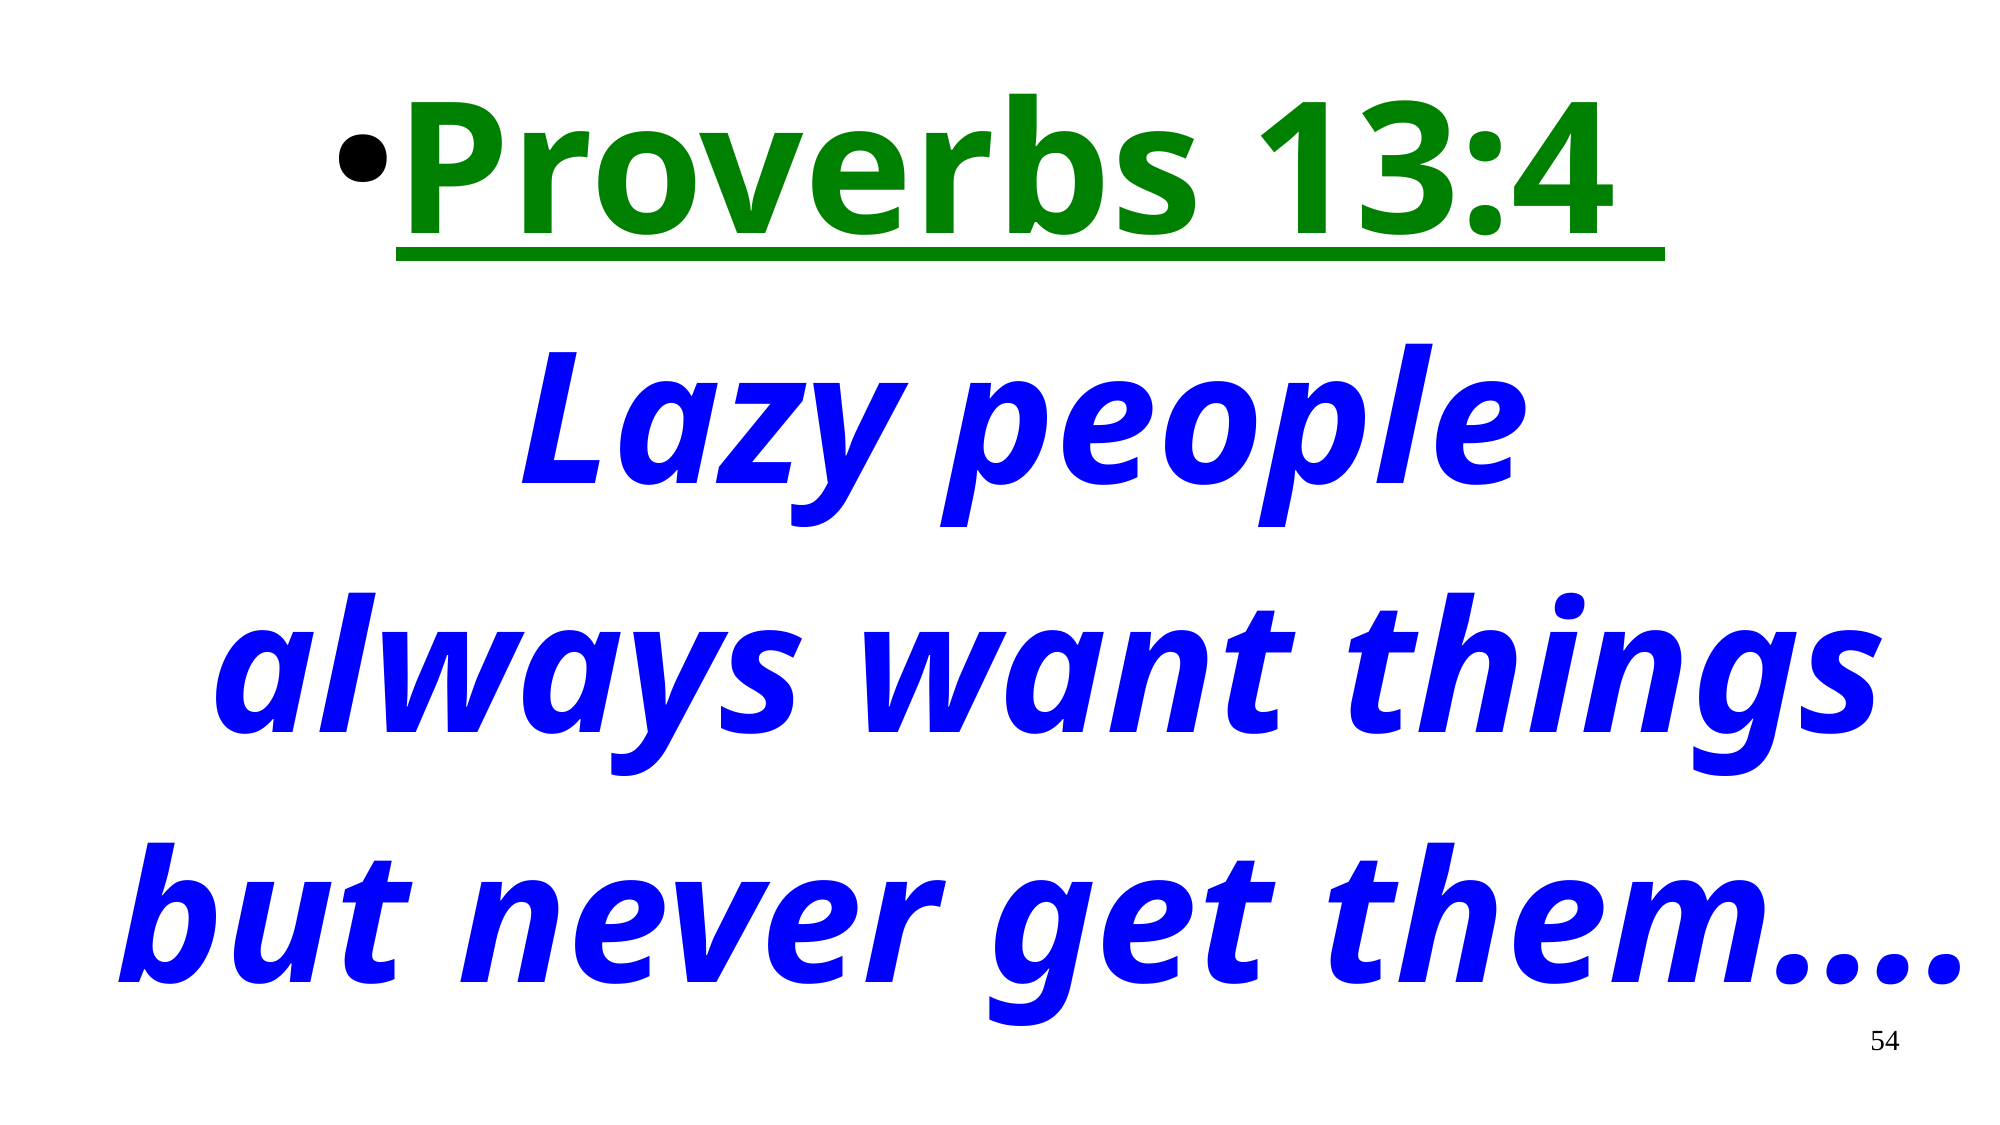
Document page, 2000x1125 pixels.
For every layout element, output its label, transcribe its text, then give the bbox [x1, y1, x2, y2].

list Proverbs 13:4 Lazy people always want things but never get them…. [37, 37, 1988, 1088]
